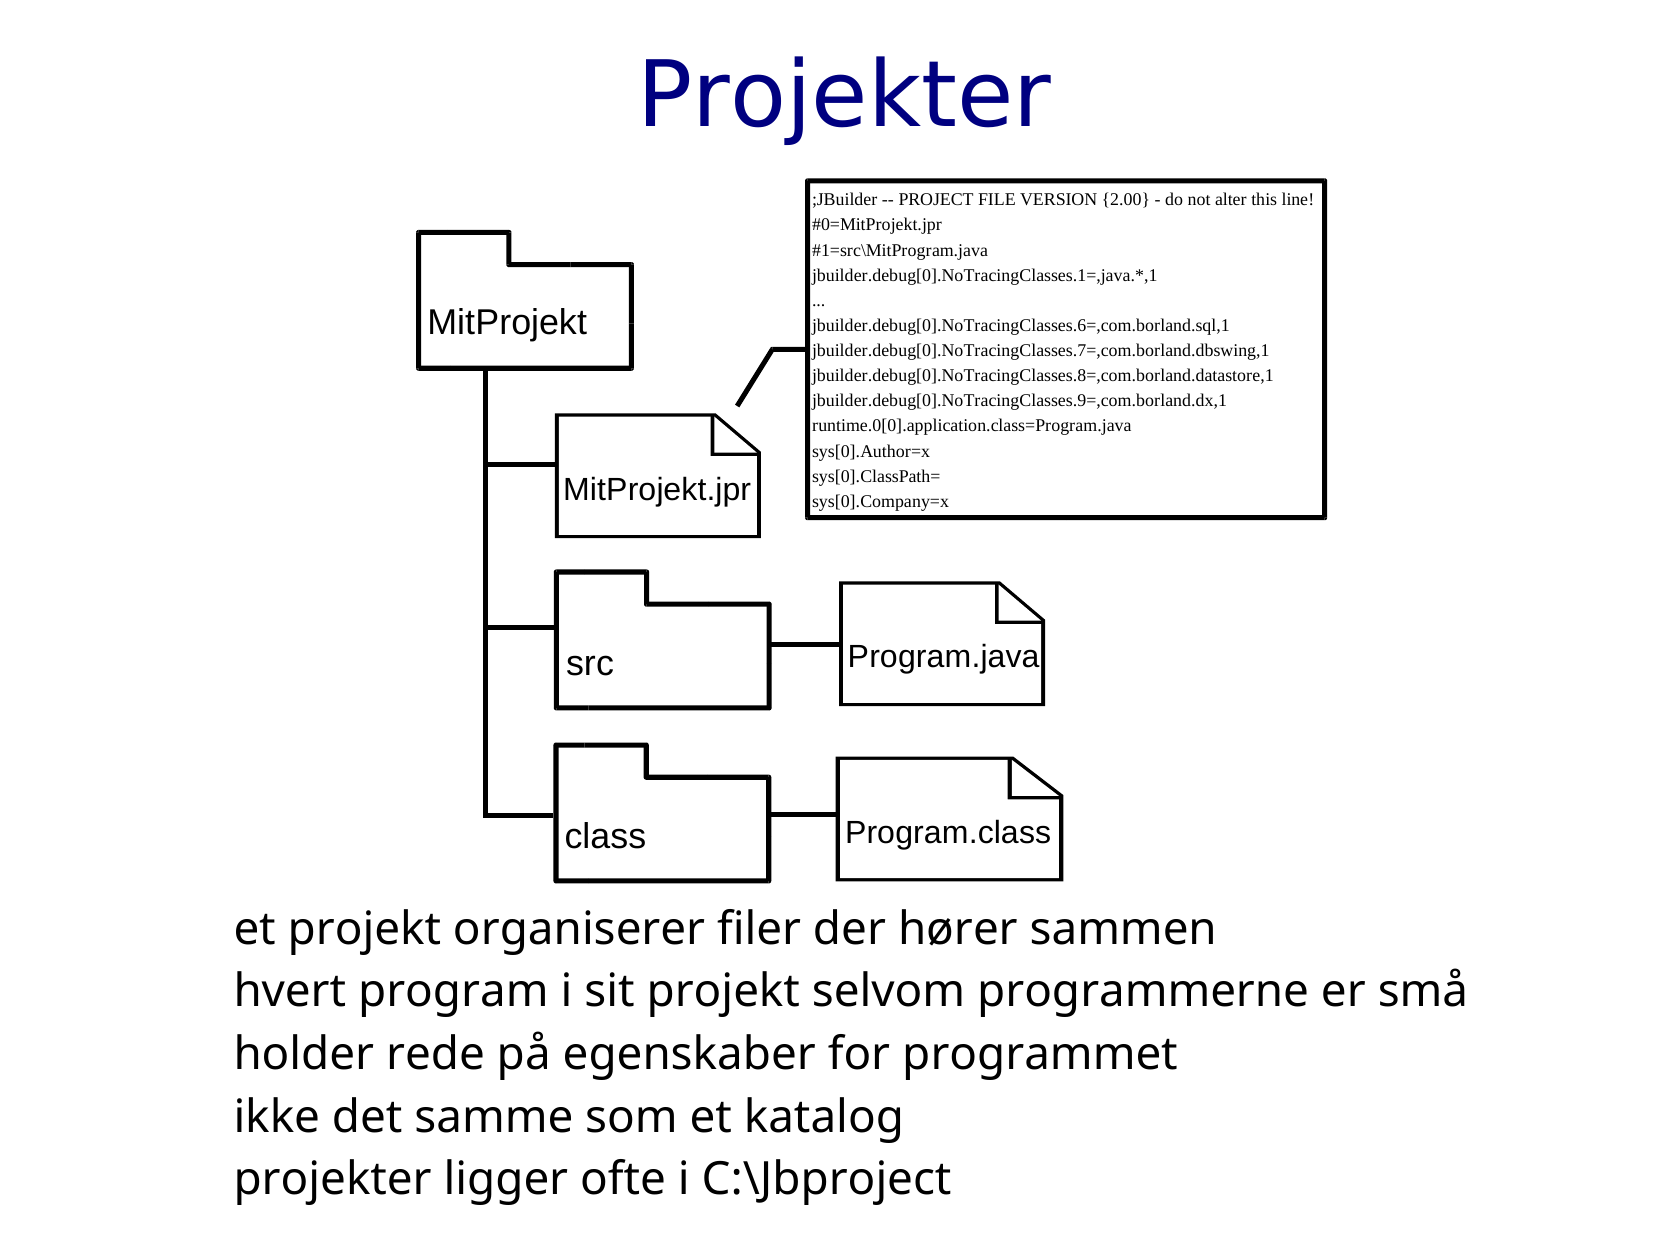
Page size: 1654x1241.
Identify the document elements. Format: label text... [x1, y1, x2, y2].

title Projekter [156, 0, 1534, 198]
chart [388, 151, 1334, 895]
text_box et projekt organiserer filer der hører sammen hvert program i sit projekt selvom programmerne er små holder rede på egenskaber for programmet ikke det samme som et katalog projekter ligger ofte i C:\Jbproject [198, 895, 1654, 1157]
